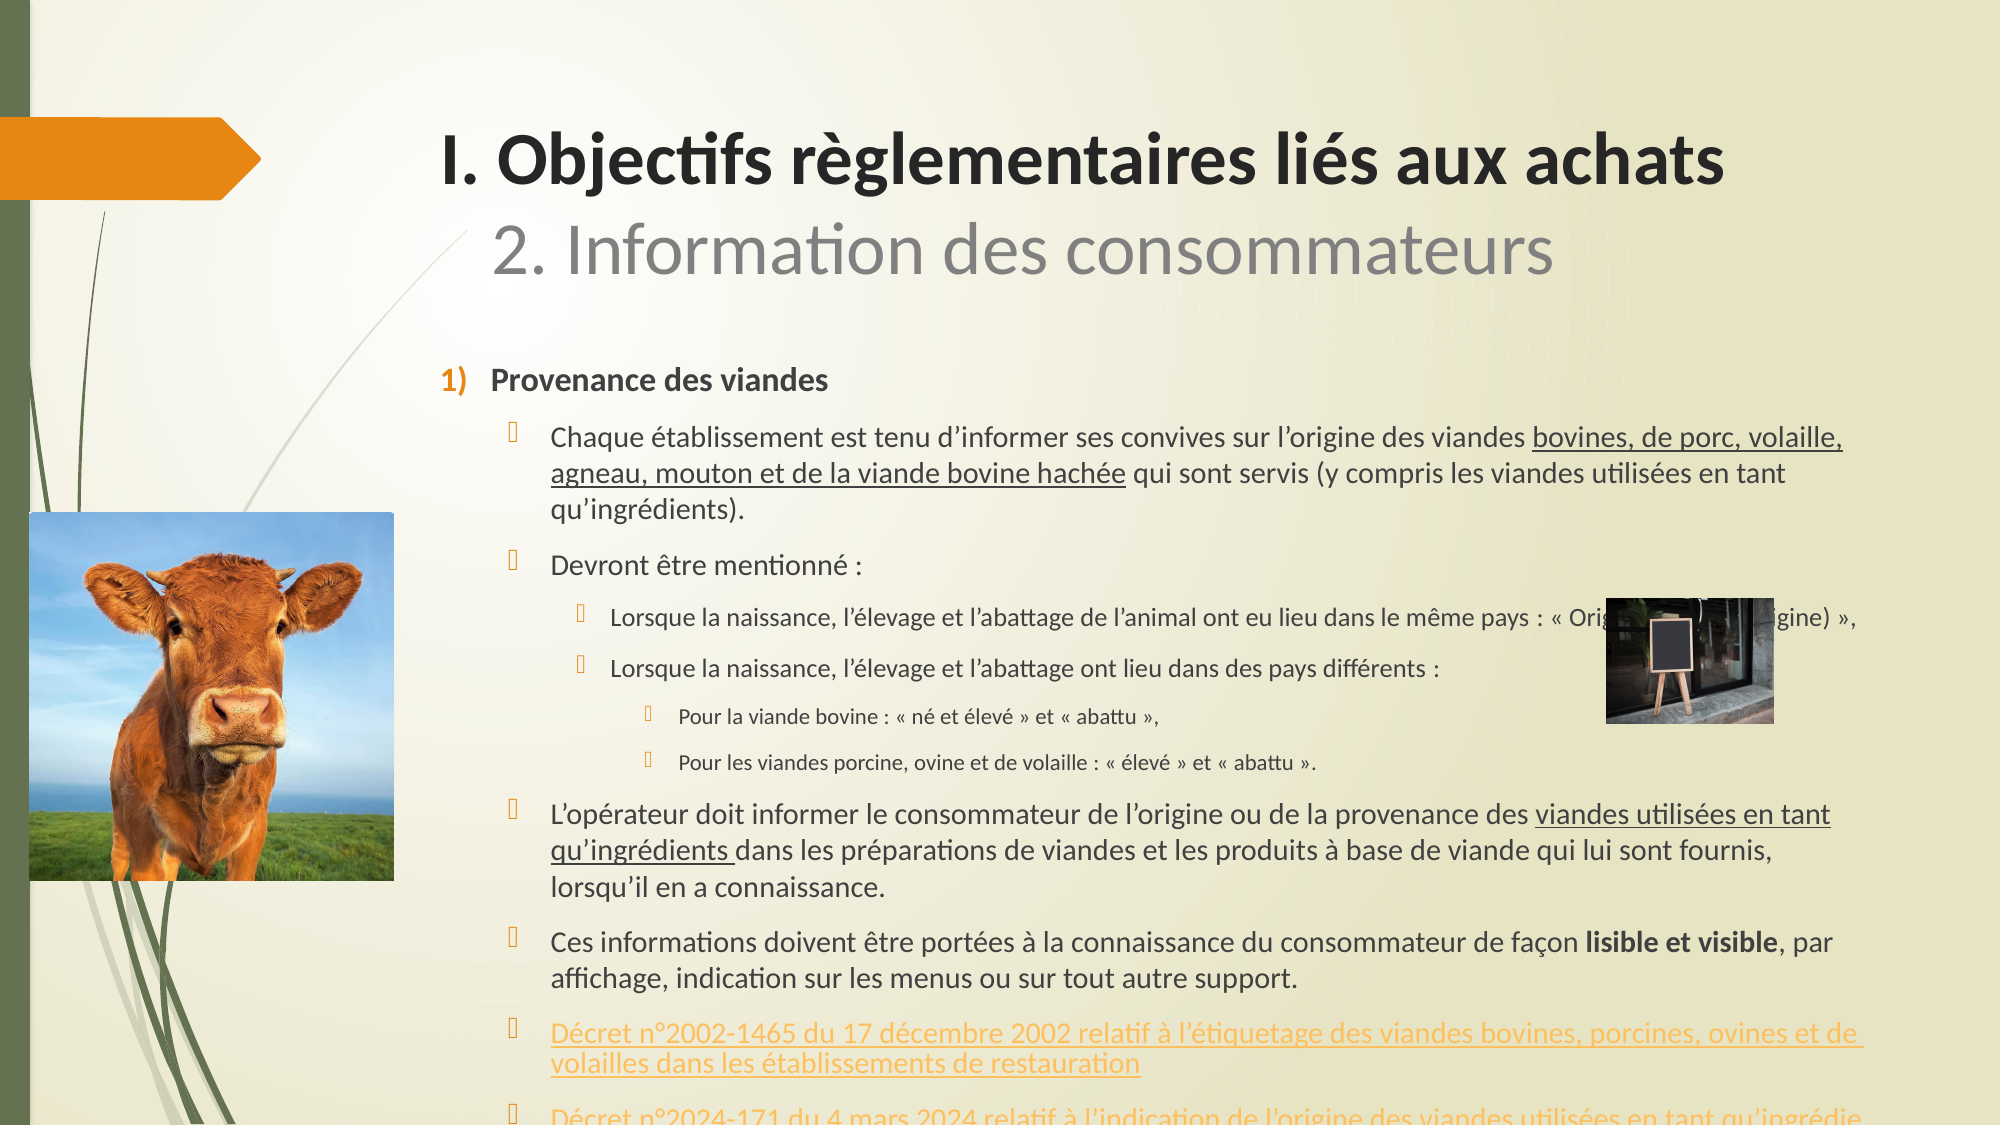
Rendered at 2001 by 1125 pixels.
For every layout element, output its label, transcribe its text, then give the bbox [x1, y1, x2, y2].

list Provenance des viandes Chaque établissement est tenu d’informer ses convives sur l’origine des viandes bovines, de porc, volaille, agneau, mouton et de la viande bovine hachée qui sont servis (y compris les viandes utilisées en tant qu’ingrédients). Devront être mentionné : Lorsque la naissance, l’élevage et l’abattage de l’animal ont eu lieu dans le même pays : « Origine : (pays d’origine) », Lorsque la naissance, l’élevage et l’abattage ont lieu dans des pays différents : Pour la viande bovine : « né et élevé » et « abattu », Pour les viandes porcine, ovine et de volaille : « élevé » et « abattu ». L’opérateur doit informer le consommateur de l’origine ou de la provenance des viandes utilisées en tant qu’ingrédients dans les préparations de viandes et les produits à base de viande qui lui sont fournis, lorsqu’il en a connaissance. Ces informations doivent être portées à la connaissance du consommateur de façon lisible et visible, par affichage, indication sur les menus ou sur tout autre support. Décret n°2002-1465 du 17 décembre 2002 relatif à l’étiquetage des viandes bovines, porcines, ovines et de volailles dans les établissements de restauration Décret n°2024-171 du 4 mars 2024 relatif à l’indication de l’origine des viandes utilisées en tant qu’ingrédients dans des préparations de viandes et des produits à base de viande applicable aux établissements de restauration [424, 350, 1888, 1125]
picture [1606, 598, 1774, 724]
title I. Objectifs règlementaires liés aux achats 2. Information des consommateurs [425, 102, 1888, 313]
picture [29, 512, 394, 881]
